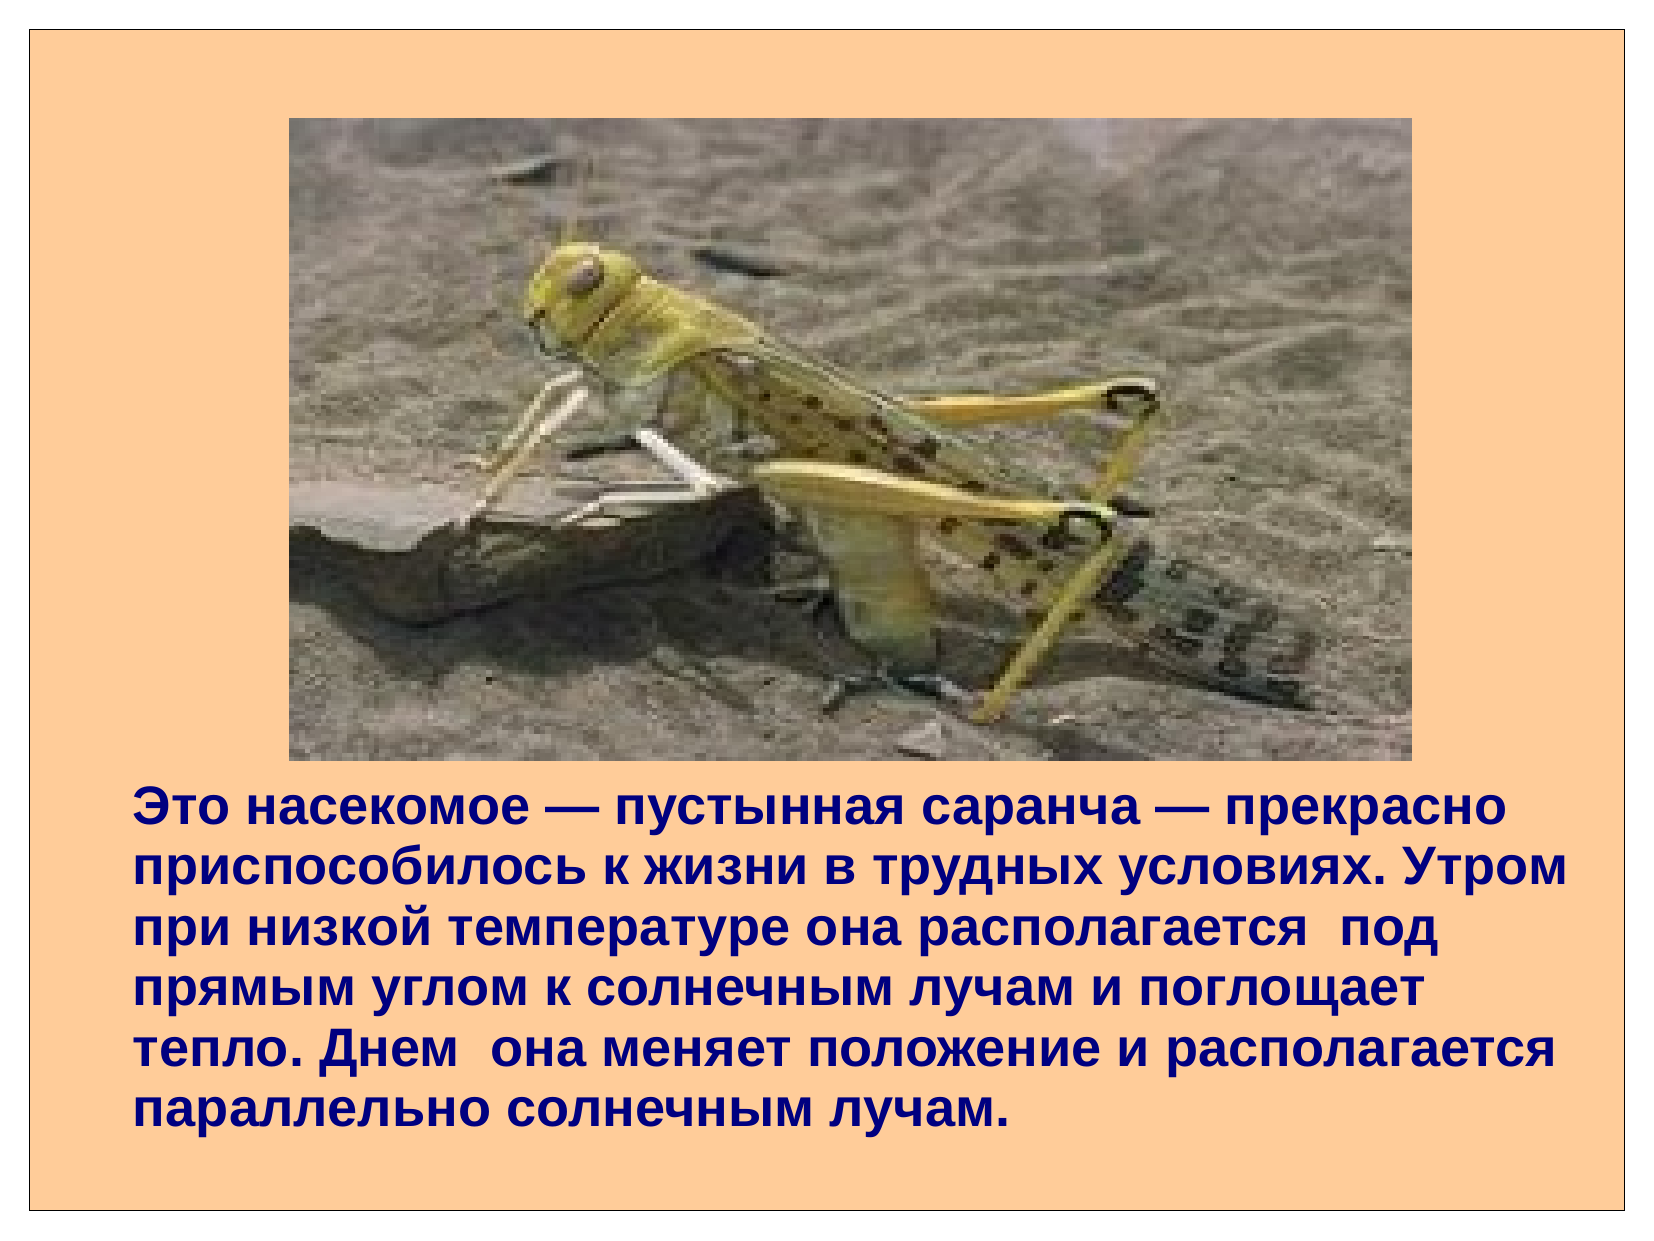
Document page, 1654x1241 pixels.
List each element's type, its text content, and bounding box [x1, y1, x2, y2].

picture [289, 118, 1412, 761]
text_box Это насекомое — пустынная саранча — прекрасно приспособилось к жизни в трудных условиях. Утром при низкой температуре она располагается под прямым углом к солнечным лучам и поглощает тепло. Днем она меняет положение и располагается параллельно солнечным лучам. [118, 767, 1595, 1214]
text_box [30, 30, 1624, 1211]
